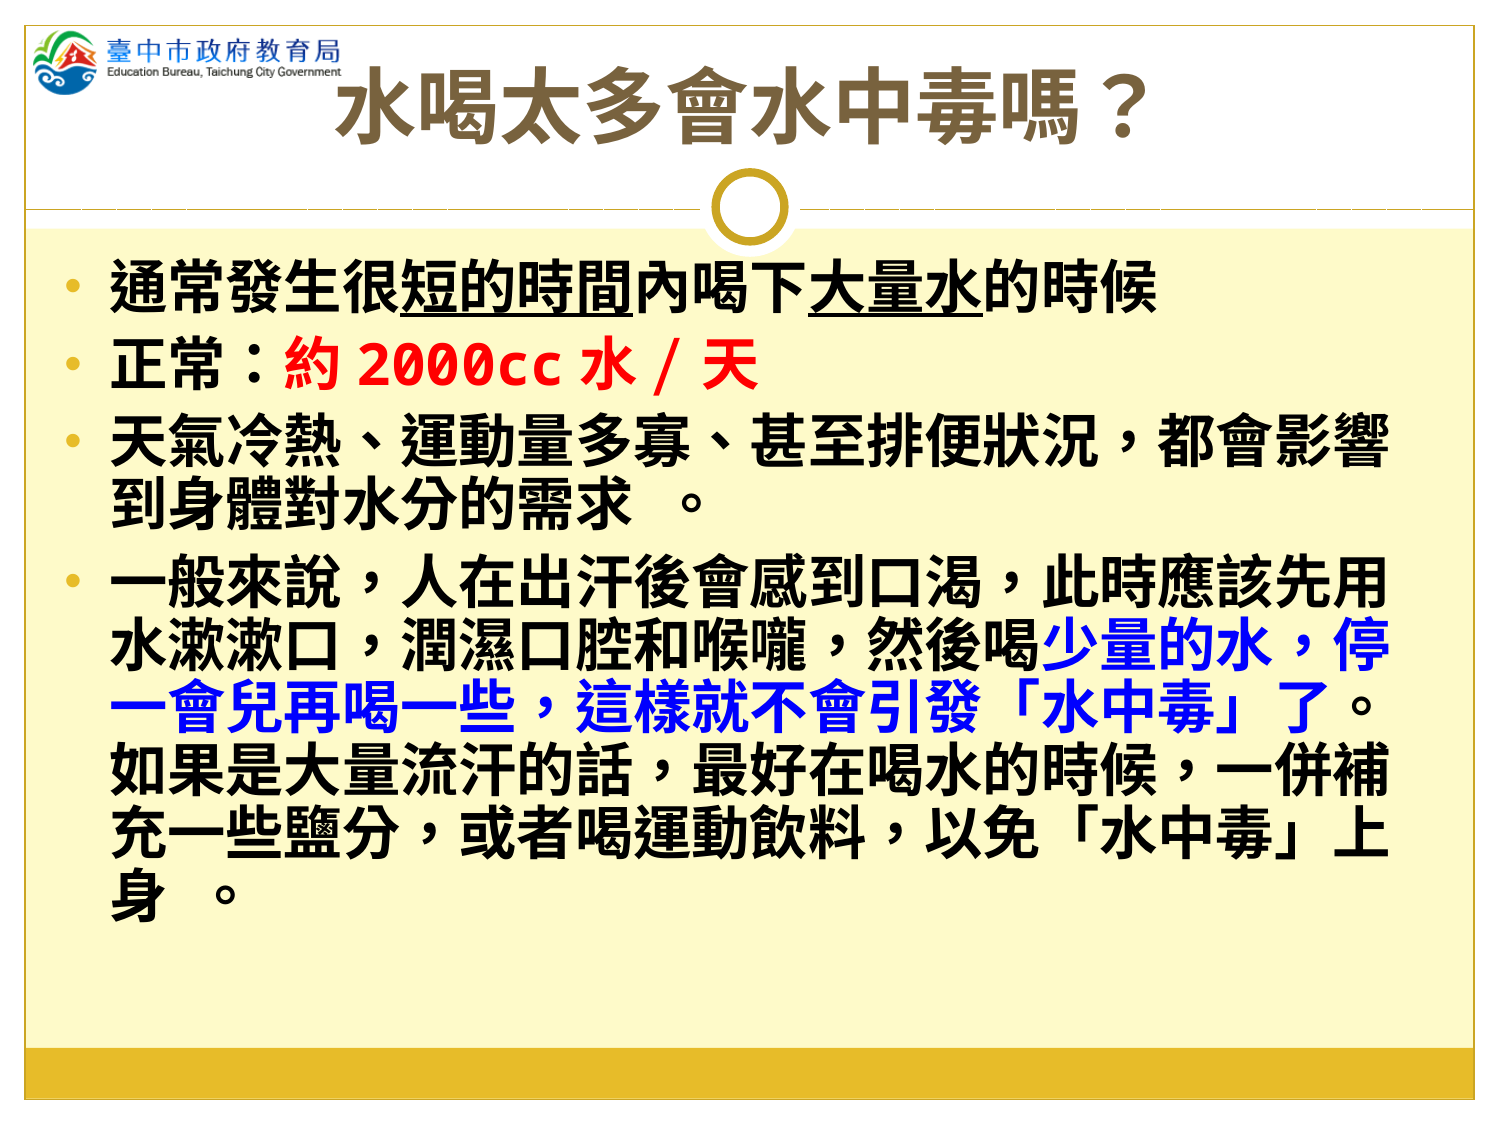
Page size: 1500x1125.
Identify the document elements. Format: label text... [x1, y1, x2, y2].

picture [29, 24, 348, 97]
list 通常發生很短的時間內喝下大量水的時候 正常：約2000cc水/天 天氣冷熱、運動量多寡、甚至排便狀況，都會影響到身體對水分的需求 。 一般來說，人在出汗後會感到口渴，此時應該先用水漱漱口，潤濕口腔和喉嚨，然後喝少量的水，停一會兒再喝一些，這樣就不會引發「水中毒」了。如果是大量流汗的話，最好在喝水的時候，一併補充一些鹽分，或者喝運動飲料，以免「水中毒」上身 。 [49, 250, 1445, 1001]
title 水喝太多會水中毒嗎？ [49, 37, 1450, 162]
